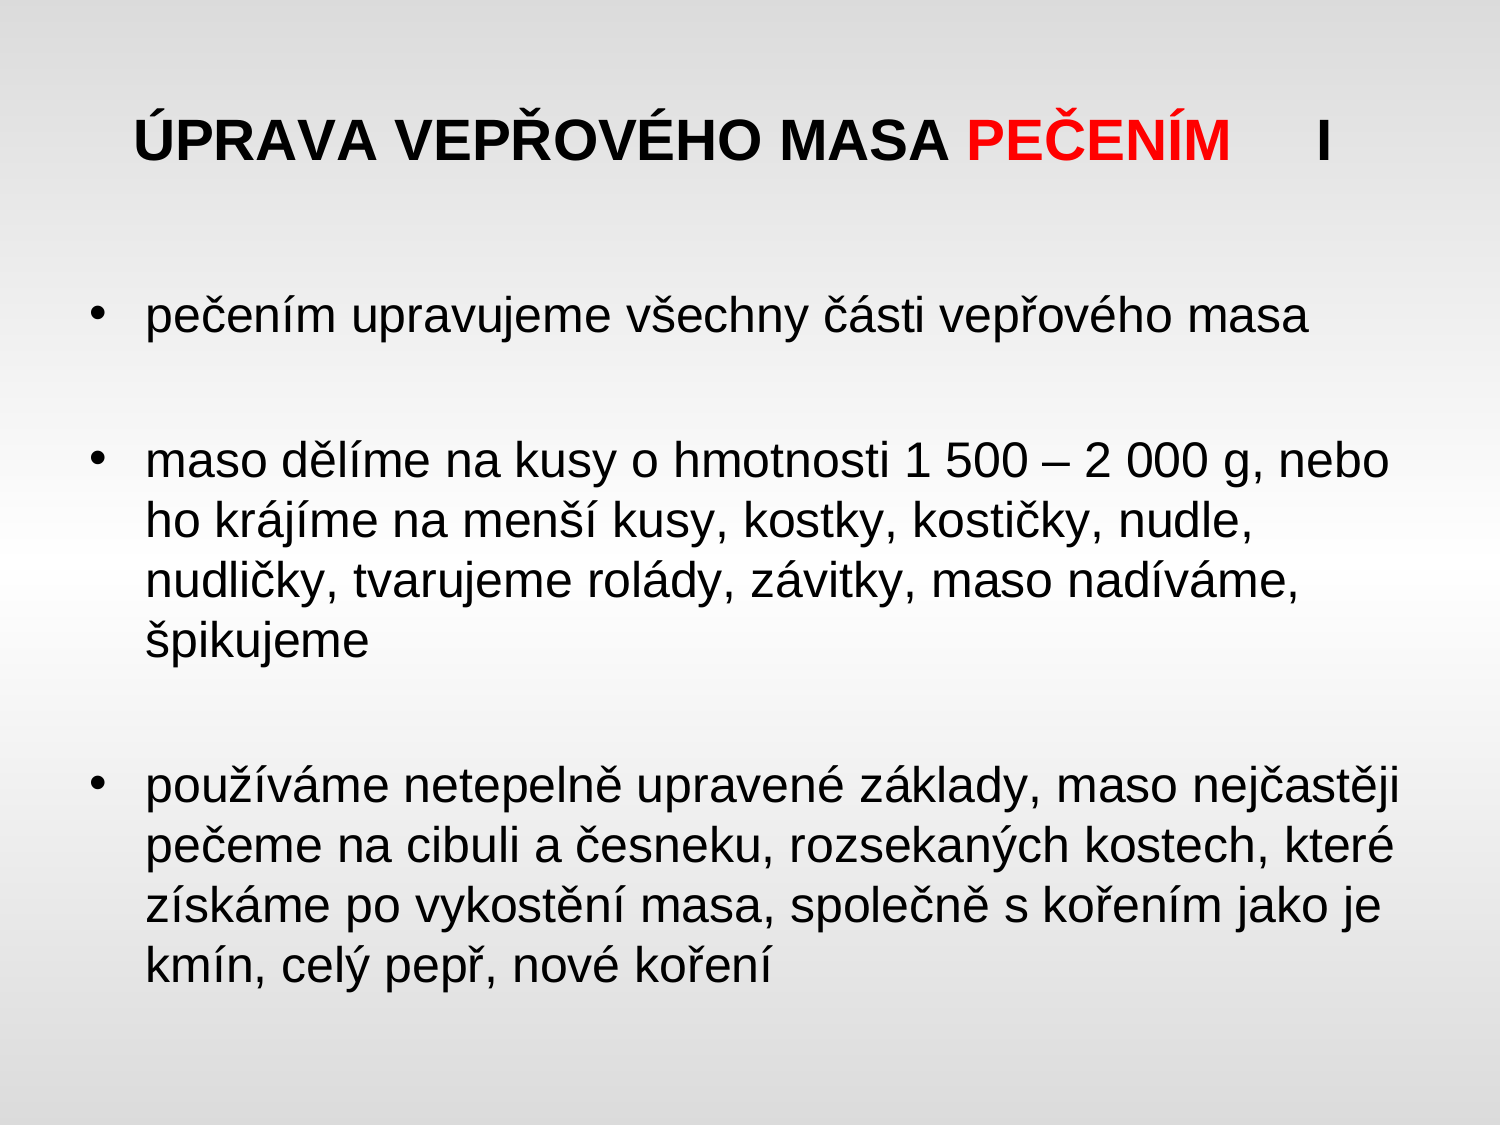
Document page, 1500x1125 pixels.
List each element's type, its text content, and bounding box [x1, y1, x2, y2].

list pečením upravujeme všechny části vepřového masa maso dělíme na kusy o hmotnosti 1 500 – 2 000 g, nebo ho krájíme na menší kusy, kostky, kostičky, nudle, nudličky, tvarujeme rolády, závitky, maso nadíváme, špikujeme používáme netepelně upravené základy, maso nejčastěji pečeme na cibuli a česneku, rozsekaných kostech, které získáme po vykostění masa, společně s kořením jako je kmín, celý pepř, nové koření [74, 274, 1475, 1063]
title ÚPRAVA VEPŘOVÉHO MASA PEČENÍM I [74, 74, 1375, 201]
